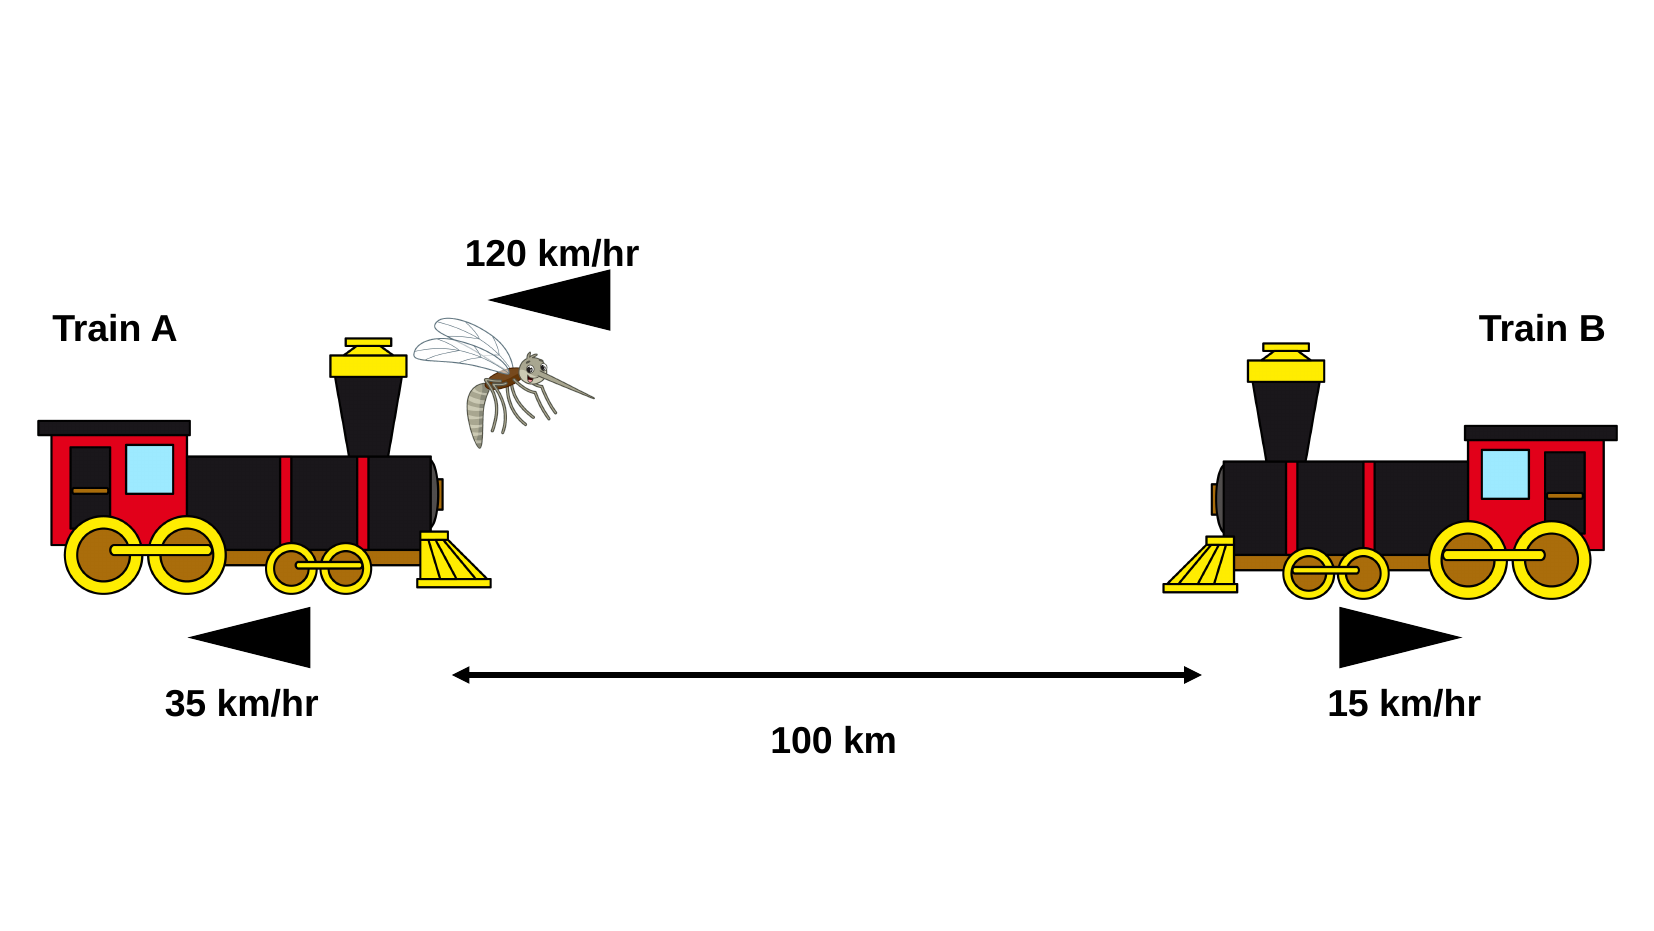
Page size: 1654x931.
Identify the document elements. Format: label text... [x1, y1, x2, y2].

picture [1162, 342, 1618, 601]
text_box 120 km/hr [450, 225, 676, 301]
text_box Train B [1464, 300, 1654, 376]
text_box Train A [37, 300, 263, 376]
picture [37, 316, 596, 595]
text_box 15 km/hr [1312, 675, 1538, 751]
text_box 100 km [755, 712, 942, 788]
text_box 35 km/hr [150, 675, 376, 751]
